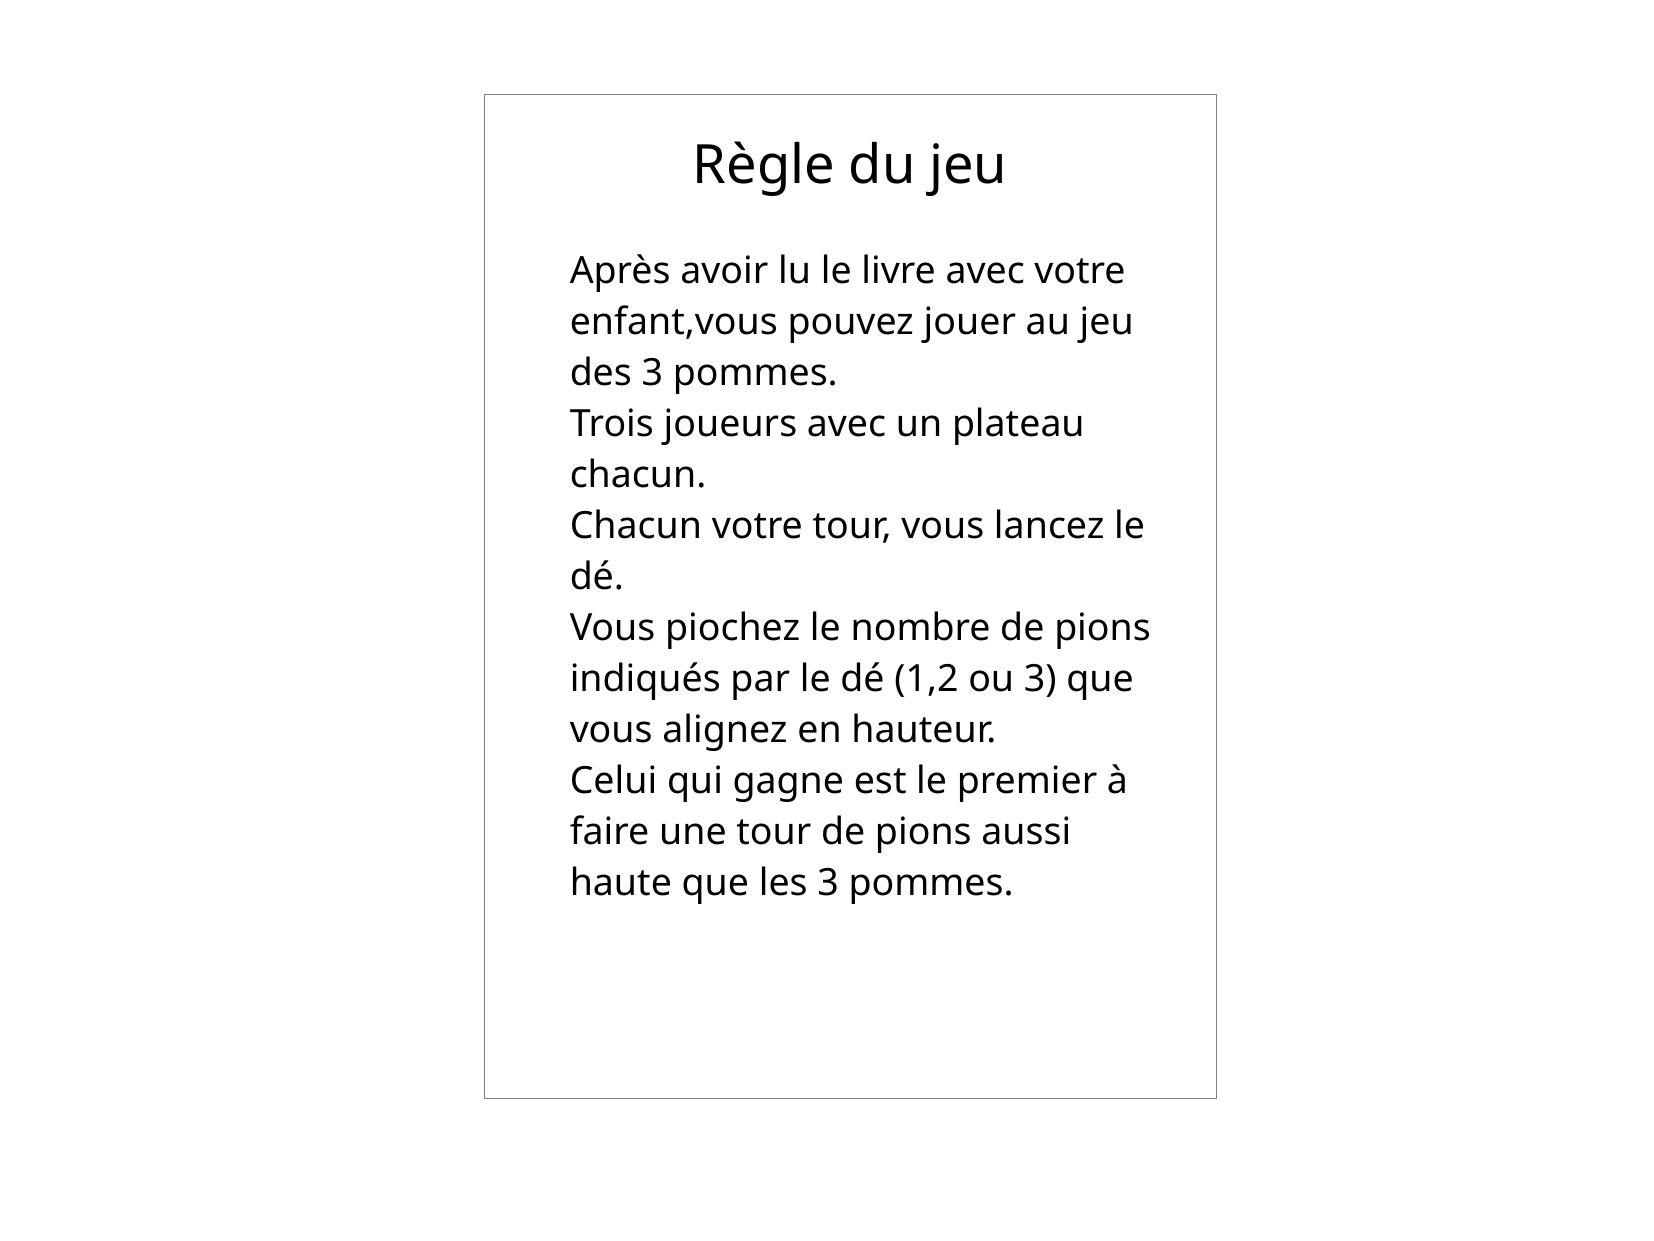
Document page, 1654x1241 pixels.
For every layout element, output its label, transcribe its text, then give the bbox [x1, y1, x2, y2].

text_box Après avoir lu le livre avec votre enfant,vous pouvez jouer au jeu des 3 pommes. Trois joueurs avec un plateau chacun. Chacun votre tour, vous lancez le dé. Vous piochez le nombre de pions indiqués par le dé (1,2 ou 3) que vous alignez en hauteur. Celui qui gagne est le premier à faire une tour de pions aussi haute que les 3 pommes. [555, 236, 1170, 1020]
text_box Règle du jeu [566, 118, 1134, 206]
